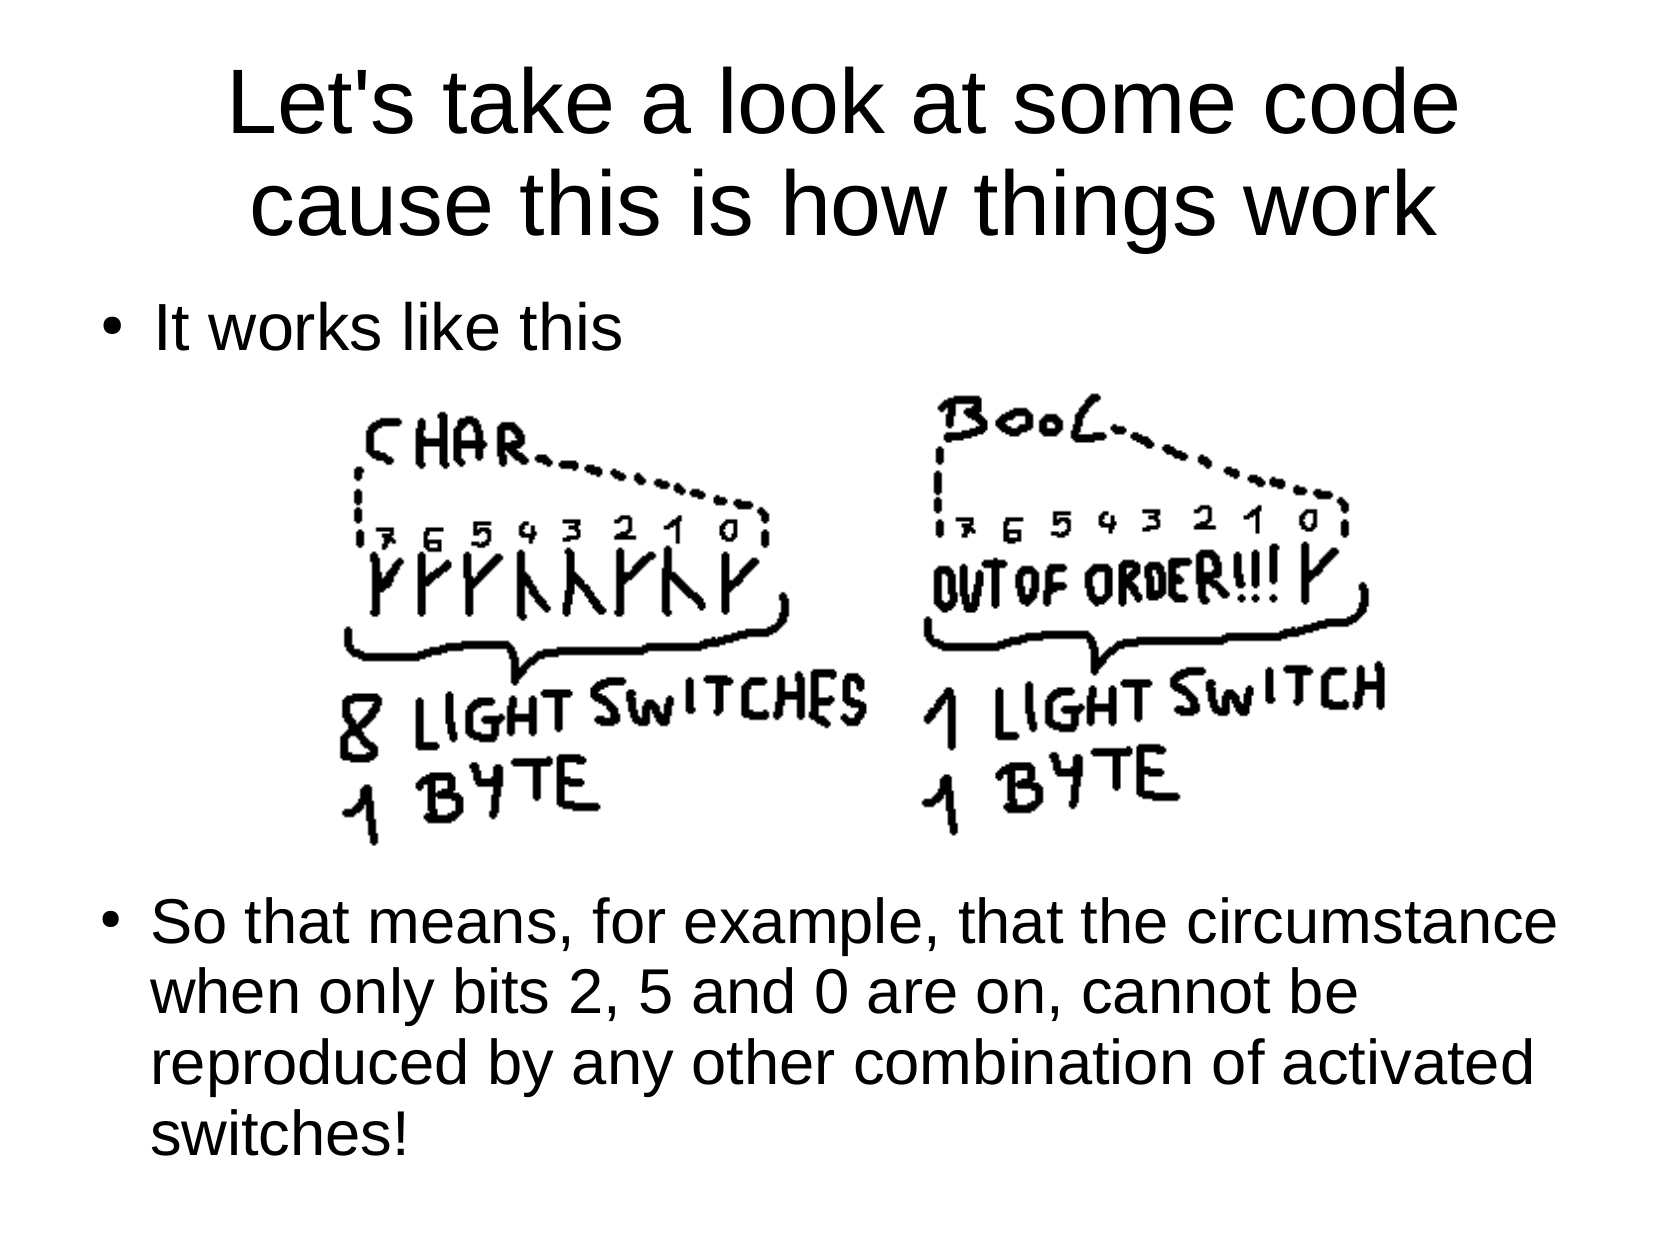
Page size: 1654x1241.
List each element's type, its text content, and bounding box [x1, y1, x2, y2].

list It works like this [82, 290, 1571, 885]
list So that means, for example, that the circumstance when only bits 2, 5 and 0 are on, cannot be reproduced by any other combination of activated switches! [82, 885, 1571, 1170]
picture [307, 366, 1395, 852]
title Let's take a look at some code cause this is how things work [82, 49, 1571, 257]
